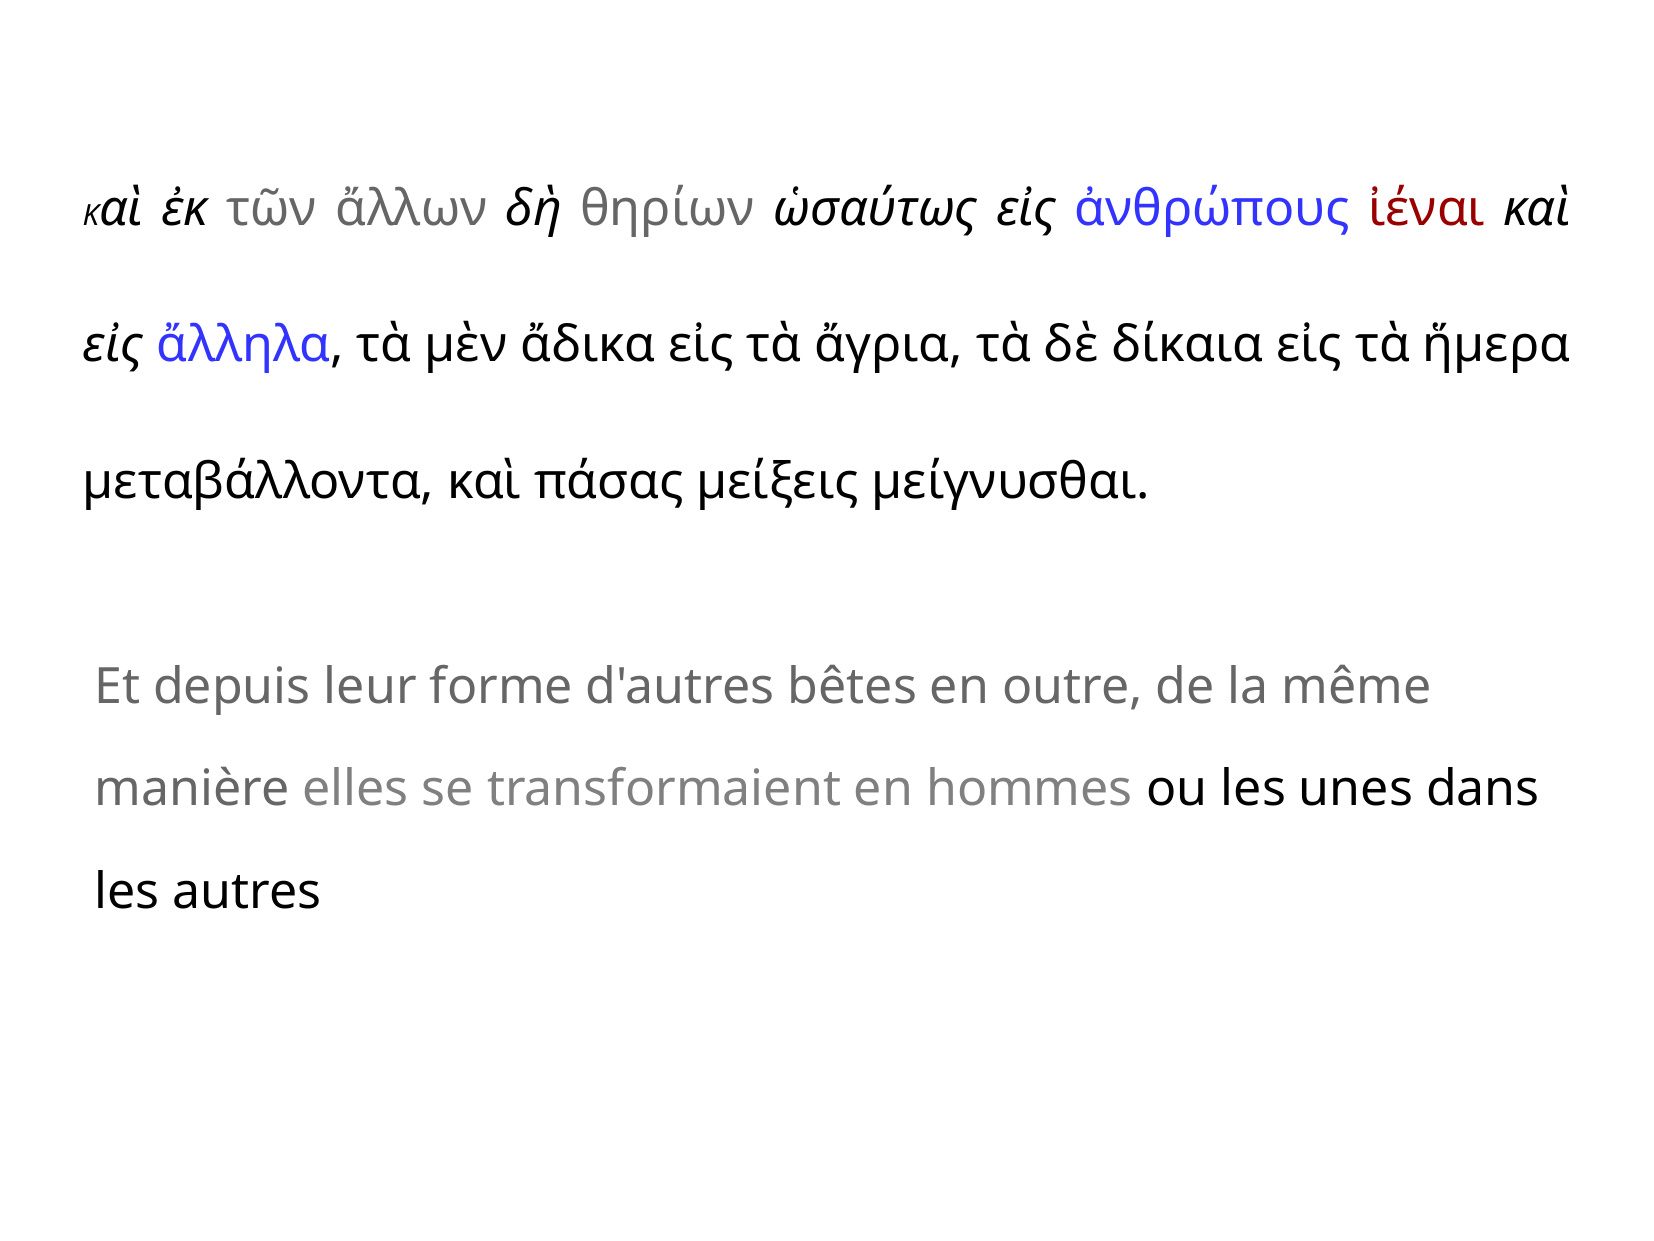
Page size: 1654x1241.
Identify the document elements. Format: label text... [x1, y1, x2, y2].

title Καὶ ἐκ τῶν ἄλλων δὴ θηρίων ὡσαύτως εἰς ἀνθρώπους ἰέναι καὶ εἰς ἄλληλα, τὰ μὲν ἄδικα εἰς τὰ ἄγρια, τὰ δὲ δίκαια εἰς τὰ ἥμερα μεταβάλλοντα, καὶ πάσας μείξεις μείγνυσθαι. [82, 49, 1571, 567]
list Et depuis leur forme d'autres bêtes en outre, de la même manière elles se transformaient en hommes ou les unes dans les autres [94, 615, 1583, 1146]
